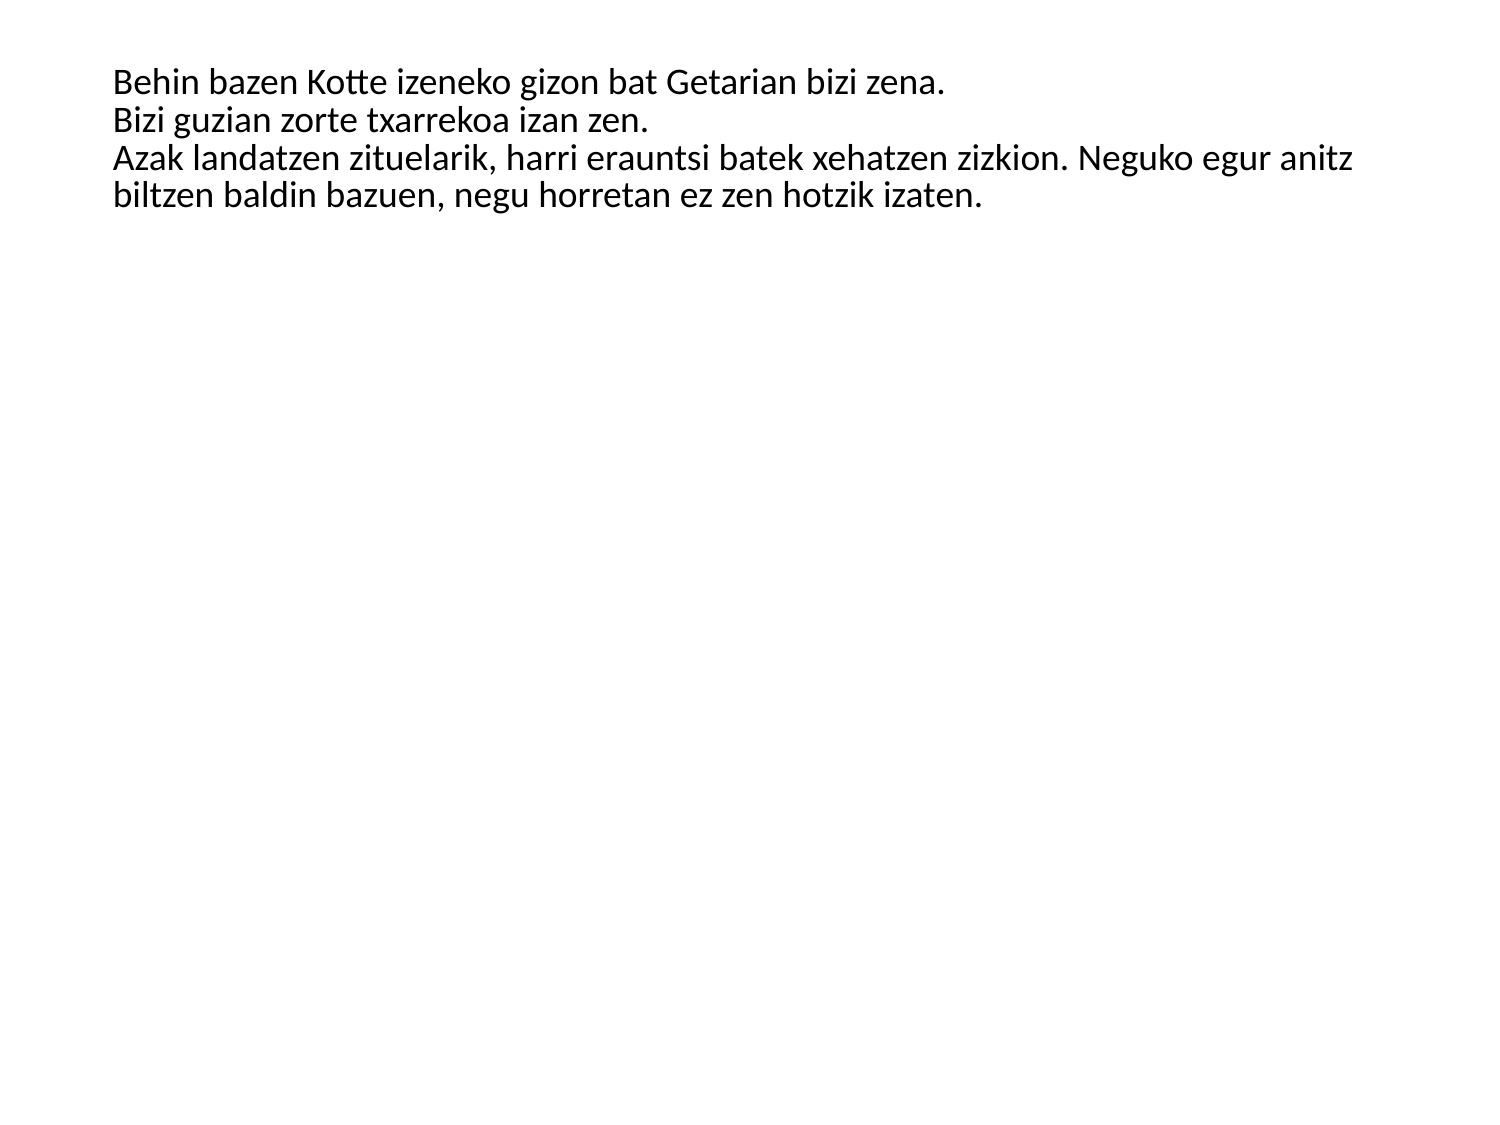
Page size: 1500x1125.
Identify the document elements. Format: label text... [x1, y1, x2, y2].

text_box Behin bazen Kotte izeneko gizon bat Getarian bizi zena. Bizi guzian zorte txarrekoa izan zen. Azak landatzen zituelarik, harri erauntsi batek xehatzen zizkion. Neguko egur anitz biltzen baldin bazuen, negu horretan ez zen hotzik izaten. [98, 59, 1382, 402]
